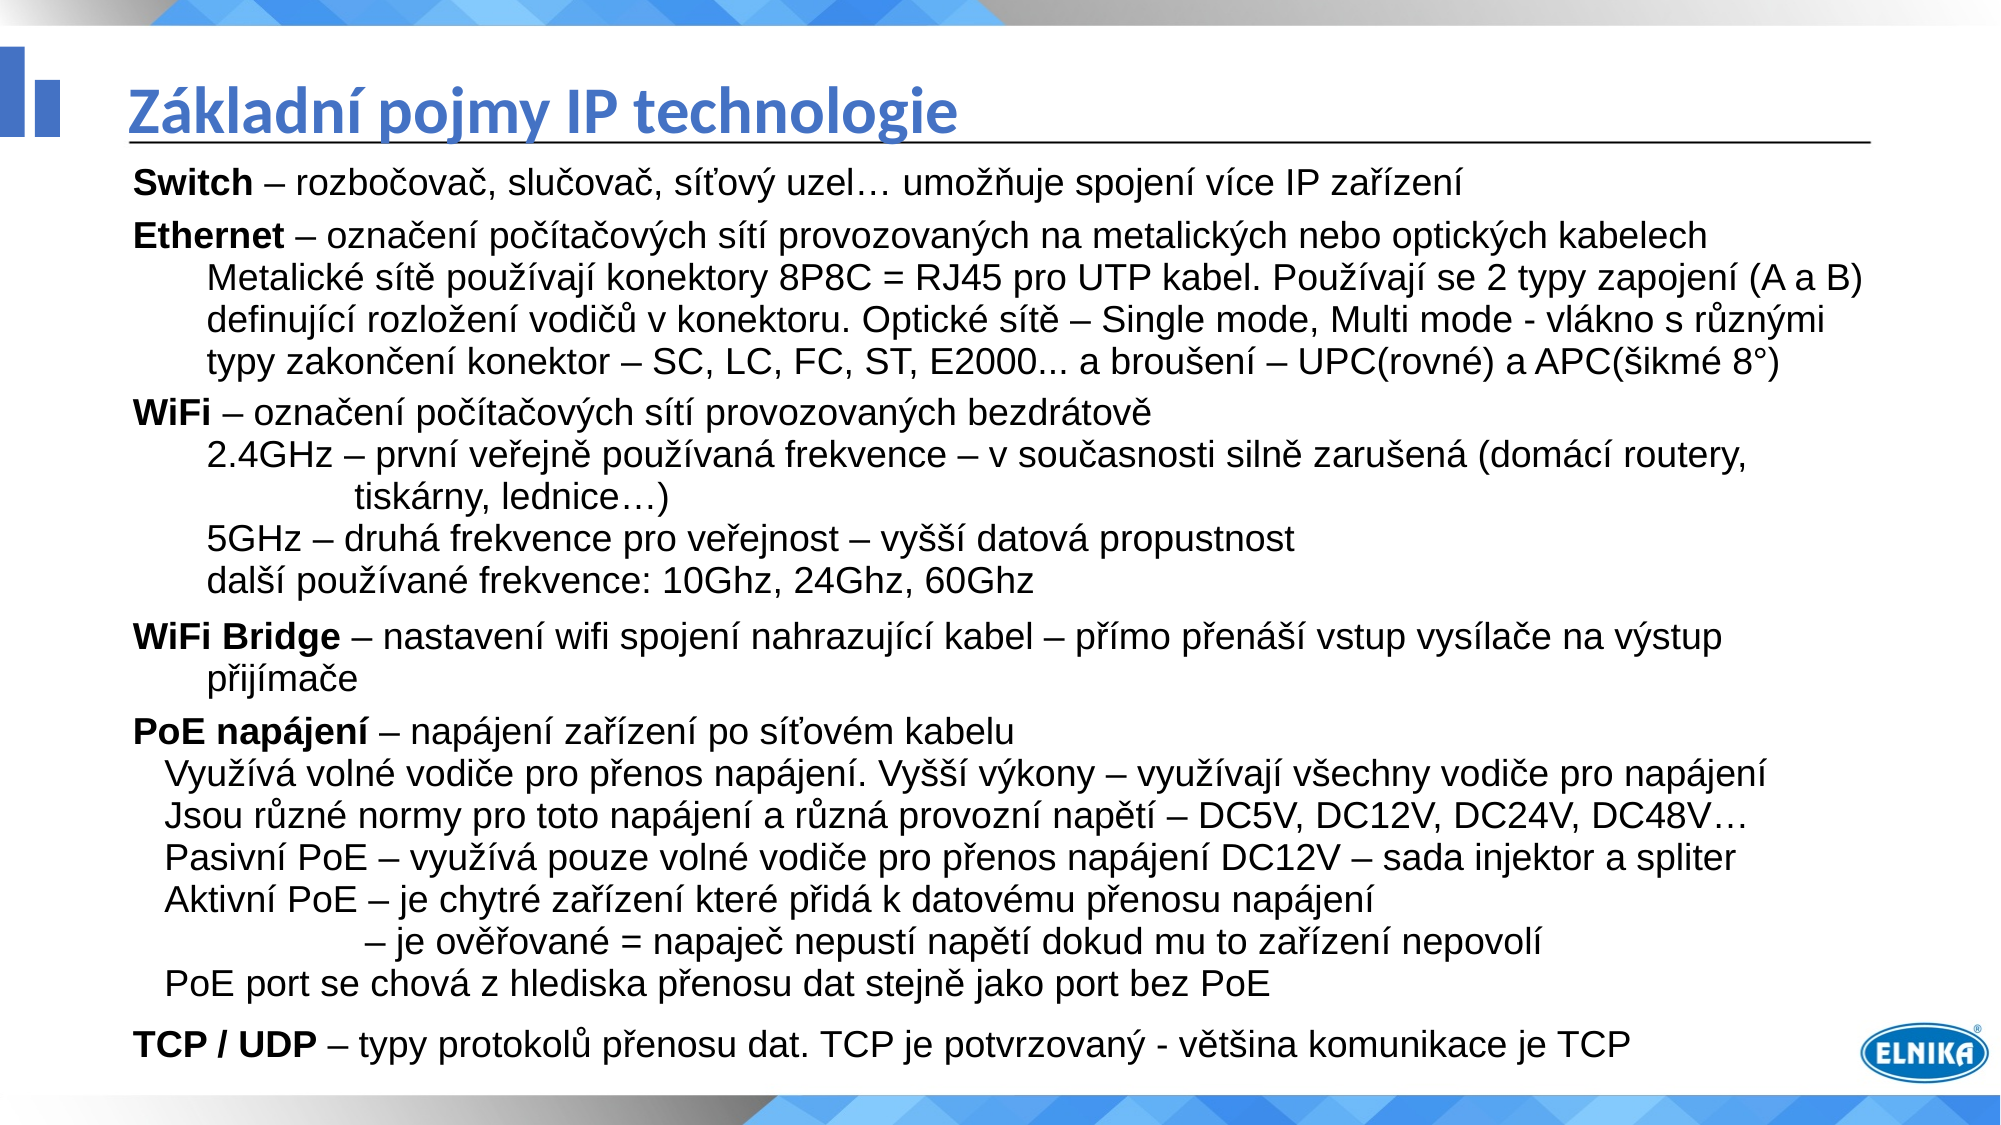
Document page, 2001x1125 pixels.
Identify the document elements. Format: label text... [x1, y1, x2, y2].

text_box TCP / UDP – typy protokolů přenosu dat. TCP je potvrzovaný - většina komunikace je TCP [118, 1015, 1890, 1073]
text_box PoE napájení – napájení zařízení po síťovém kabelu Využívá volné vodiče pro přenos napájení. Vyšší výkony – využívají všechny vodiče pro napájení Jsou různé normy pro toto napájení a různá provozní napětí – DC5V, DC12V, DC24V, DC48V… Pasivní PoE – využívá pouze volné vodiče pro přenos napájení DC12V – sada injektor a spliter Aktivní PoE – je chytré zařízení které přidá k datovému přenosu napájení – je ověřované = napaječ nepustí napětí dokud mu to zařízení nepovolí PoE port se chová z hlediska přenosu dat stejně jako port bez PoE [118, 702, 1890, 1012]
text_box WiFi – označení počítačových sítí provozovaných bezdrátově 2.4GHz – první veřejně používaná frekvence – v současnosti silně zarušená (domácí routery, tiskárny, lednice…) 5GHz – druhá frekvence pro veřejnost – vyšší datová propustnost další používané frekvence: 10Ghz, 24Ghz, 60Ghz [118, 383, 1890, 608]
text_box WiFi Bridge – nastavení wifi spojení nahrazující kabel – přímo přenáší vstup vysílače na výstup přijímače [118, 608, 1890, 702]
text_box Ethernet – označení počítačových sítí provozovaných na metalických nebo optických kabelech Metalické sítě používají konektory 8P8C = RJ45 pro UTP kabel. Používají se 2 typy zapojení (A a B) definující rozložení vodičů v konektoru. Optické sítě – Single mode, Multi mode - vlákno s různými typy zakončení konektor – SC, LC, FC, ST, E2000... a broušení – UPC(rovné) a APC(šikmé 8°) [118, 225, 1890, 383]
picture [0, 0, 2001, 1125]
text_box Switch – rozbočovač, slučovač, síťový uzel… umožňuje spojení více IP zařízení [118, 153, 1890, 225]
text_box Základní pojmy IP technologie [78, 58, 1152, 154]
